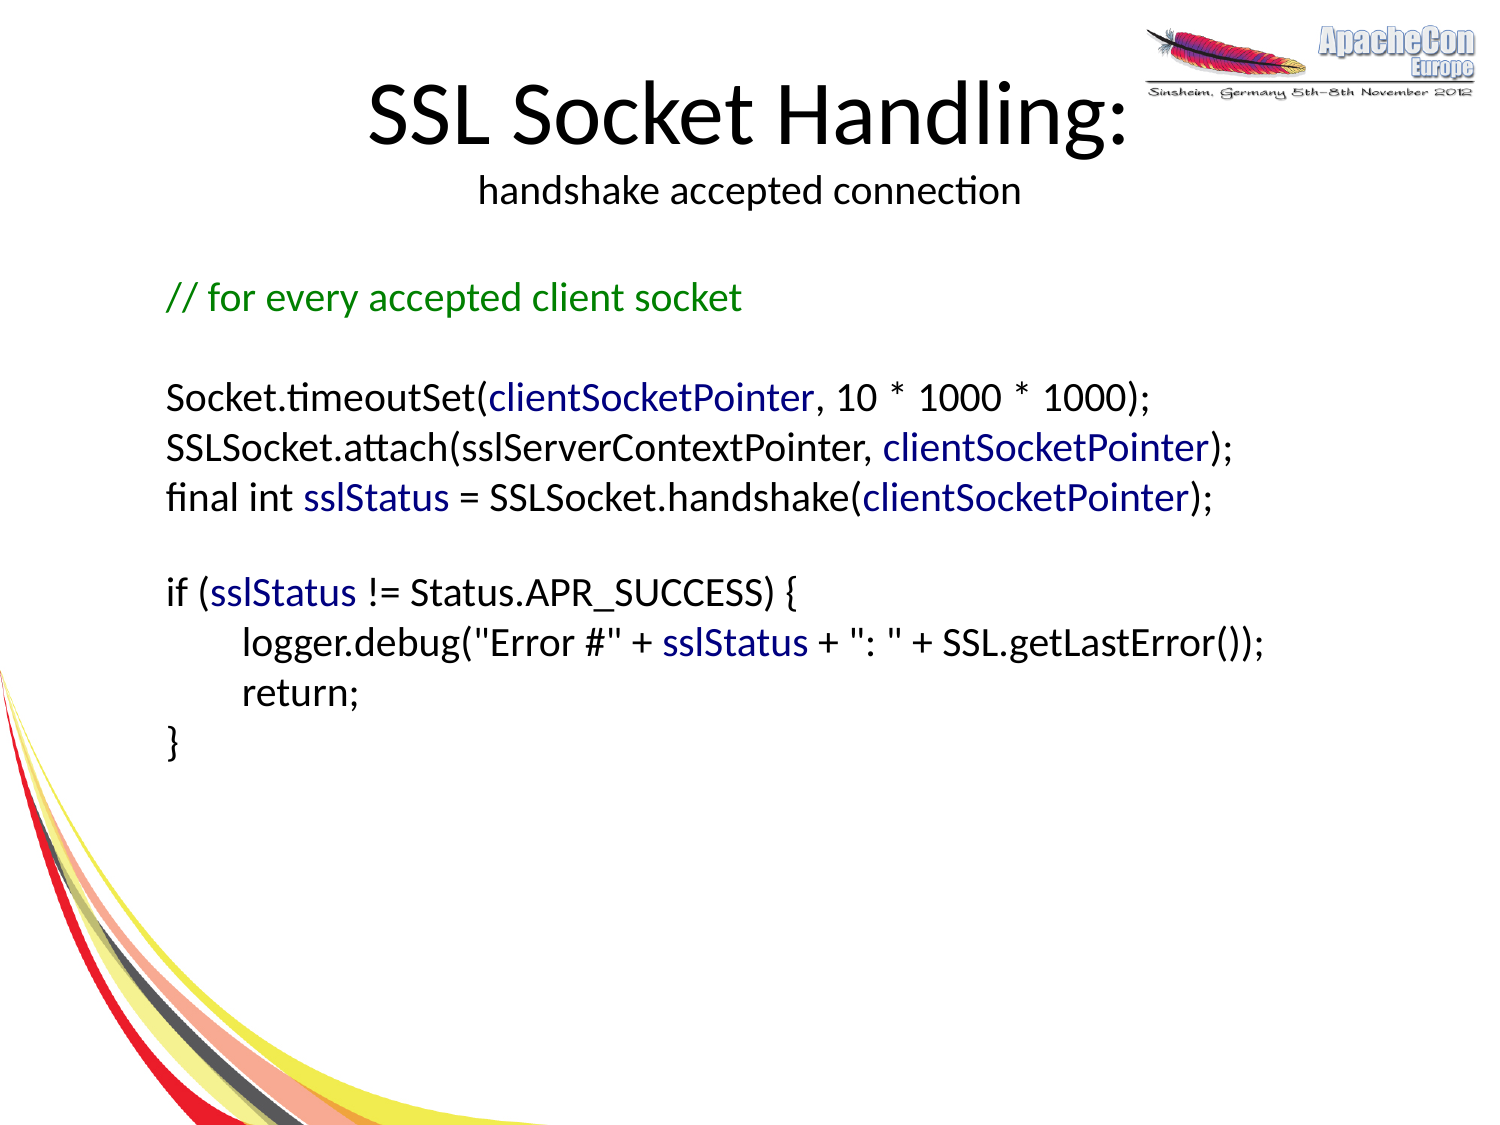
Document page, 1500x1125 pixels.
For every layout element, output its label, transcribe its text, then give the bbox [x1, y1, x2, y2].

title SSL Socket Handling: handshake accepted connection [75, 45, 1425, 233]
picture [0, 0, 1500, 1125]
list // for every accepted client socket Socket.timeoutSet(clientSocketPointer, 10 * 1000 * 1000); SSLSocket.attach(sslServerContextPointer, clientSocketPointer); final int sslStatus = SSLSocket.handshake(clientSocketPointer); if (sslStatus != Status.APR_SUCCESS) { logger.debug("Error #" + sslStatus + ": " + SSL.getLastError()); return; } [75, 262, 1425, 1005]
